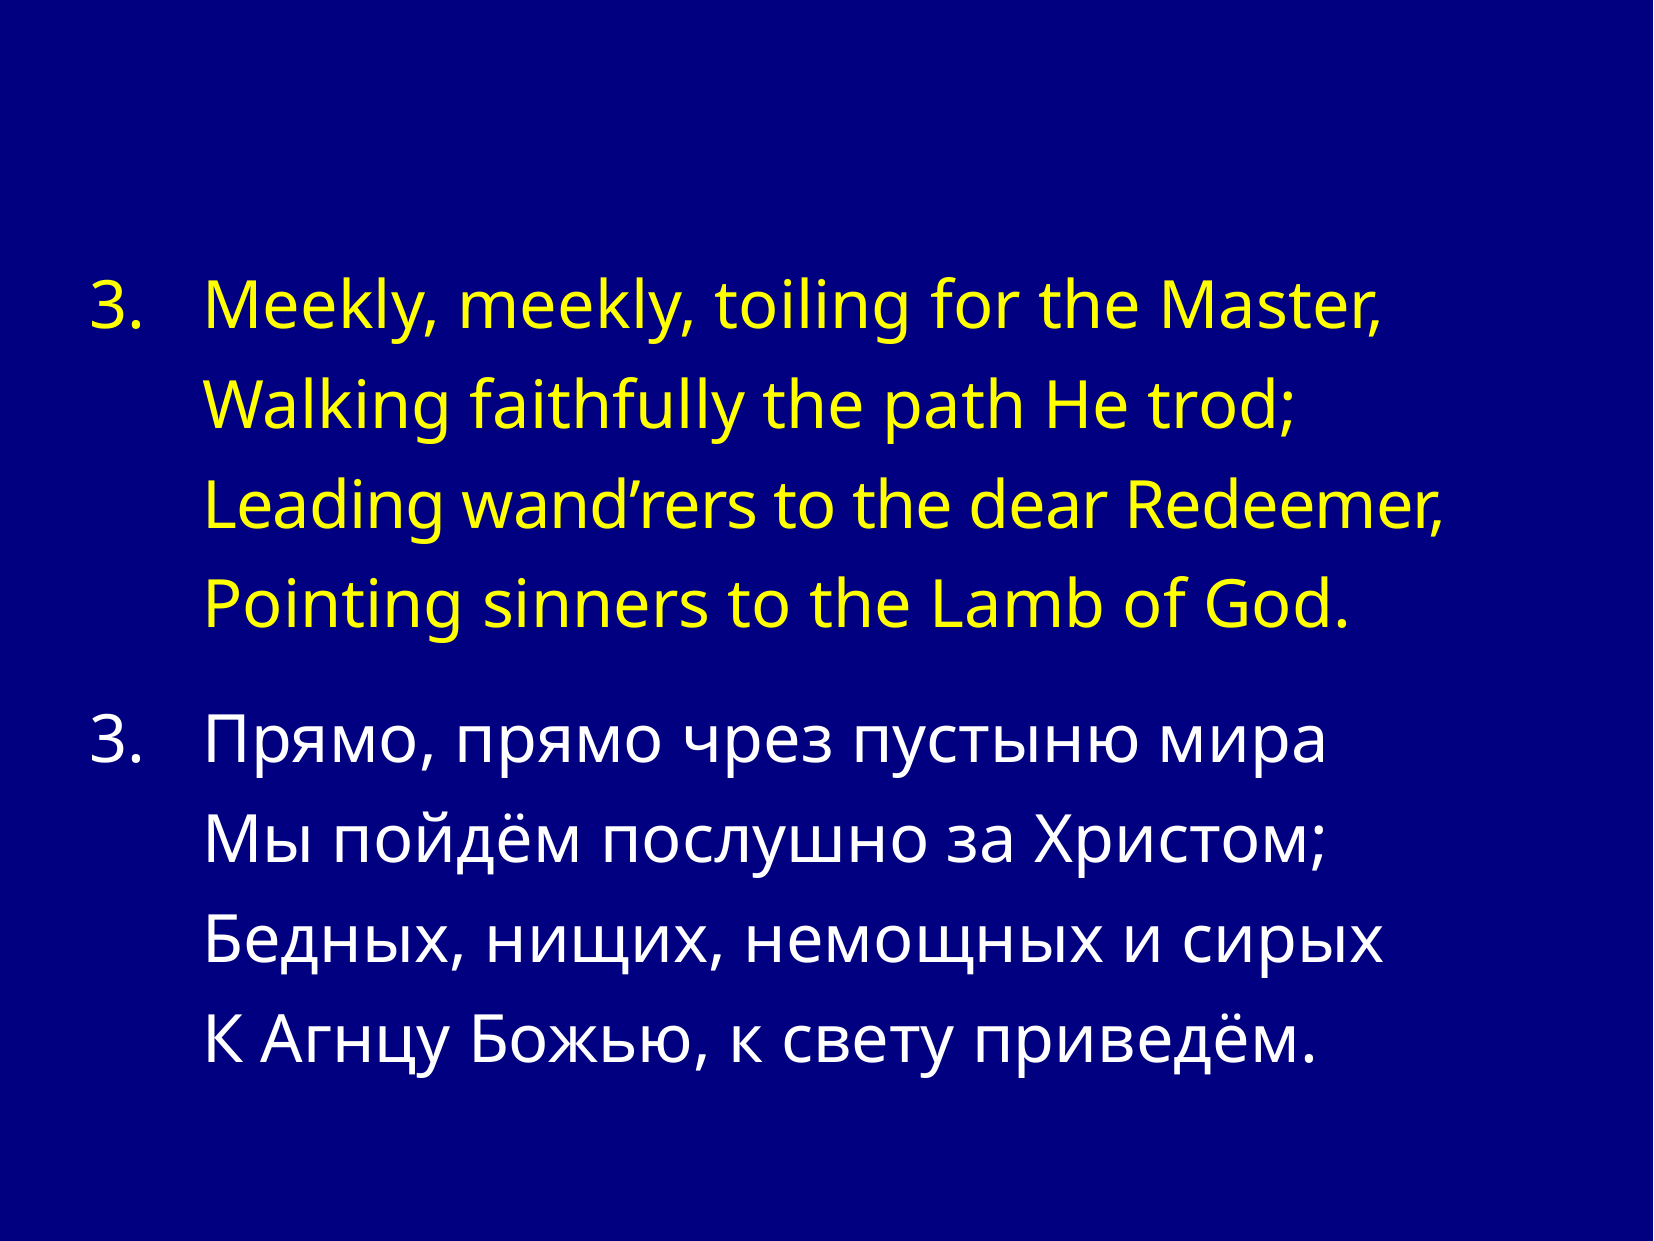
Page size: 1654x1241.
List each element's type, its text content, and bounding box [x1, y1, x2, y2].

text_box 3. Meekly, meekly, toiling for the Master, Walking faithfully the path He trod; Leading wand’rers to the dear Redeemer, Pointing sinners to the Lamb of God. [75, 150, 1653, 638]
text_box 3. Прямо, прямо чрез пустыню мира Мы пойдём послушно за Христом; Бедных, нищих, немощных и сирых К Агнцу Божью, к свету приведём. [75, 675, 1576, 1163]
